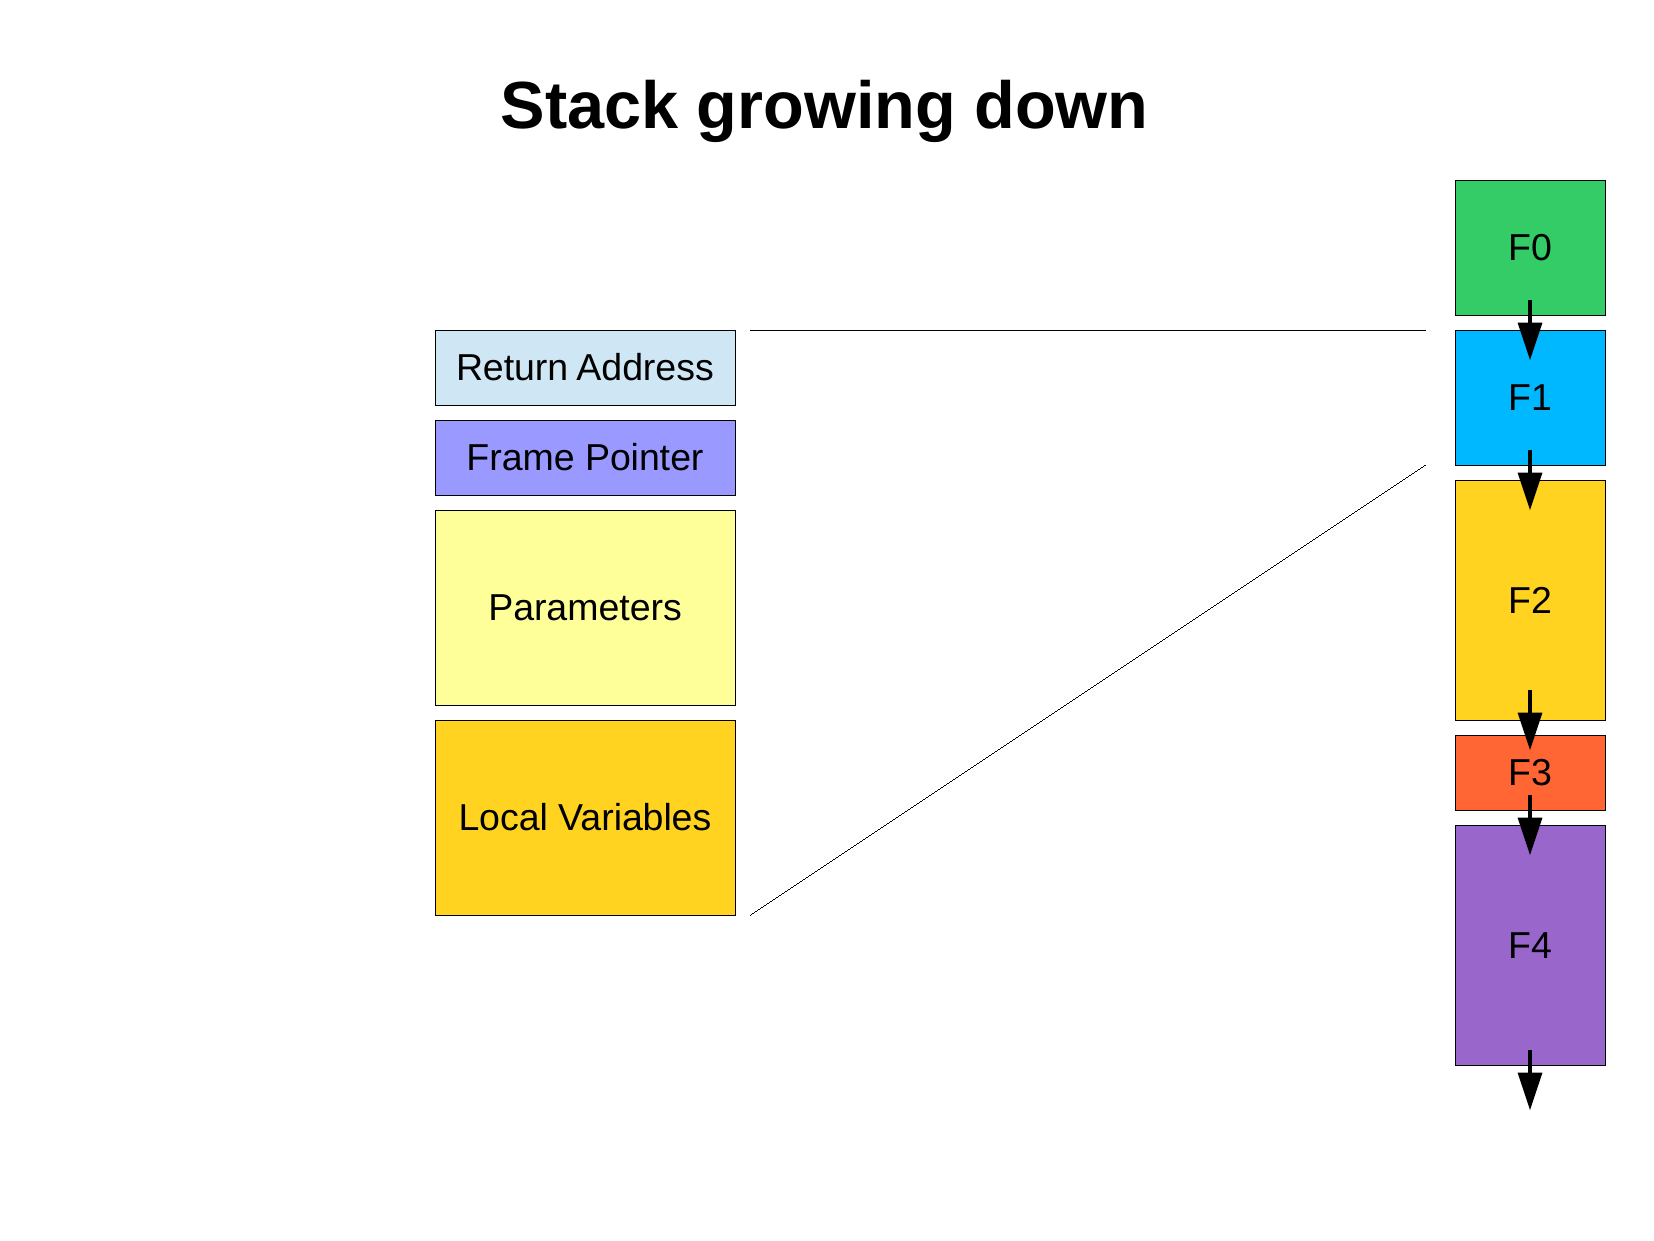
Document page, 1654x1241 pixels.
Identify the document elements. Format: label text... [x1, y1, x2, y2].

text_box Return Address [435, 330, 736, 406]
text_box F4 [1455, 825, 1606, 1066]
text_box F2 [1455, 480, 1606, 721]
text_box F3 [1455, 735, 1606, 811]
text_box Parameters [435, 510, 736, 706]
text_box F0 [1455, 180, 1606, 316]
text_box Frame Pointer [435, 420, 736, 496]
title Stack growing down [30, 30, 1621, 181]
text_box F1 [1455, 330, 1606, 466]
text_box Local Variables [435, 720, 736, 916]
